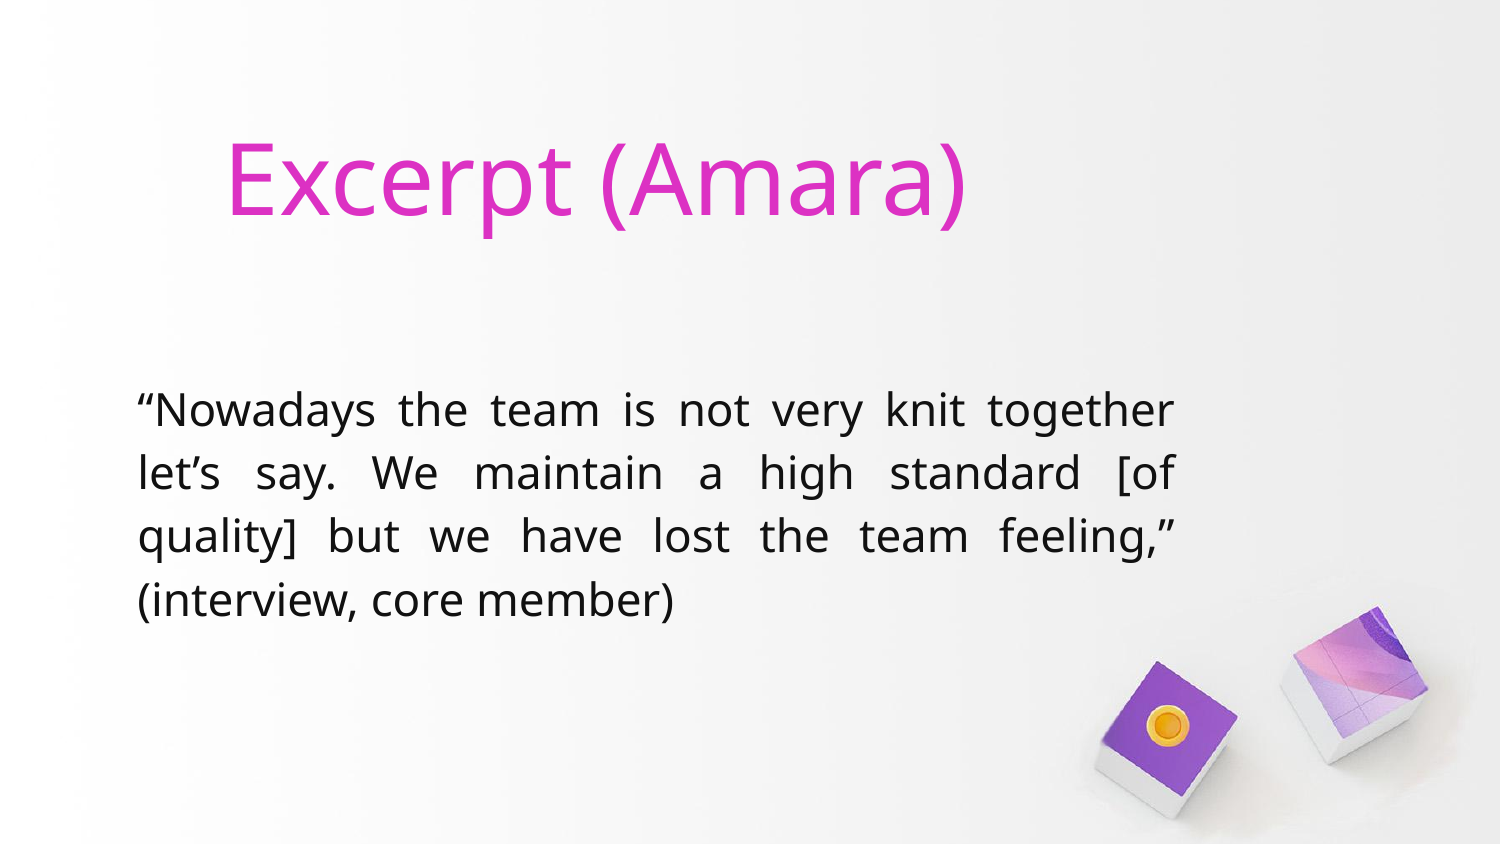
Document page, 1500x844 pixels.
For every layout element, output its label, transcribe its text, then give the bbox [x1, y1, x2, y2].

text_box “Nowadays the team is not very knit together let’s say. We maintain a high standard [of quality] but we have lost the team feeling,” (interview, core member) [47, 357, 1191, 552]
text_box Excerpt (Amara) [209, 100, 1214, 260]
picture [0, 0, 1500, 844]
